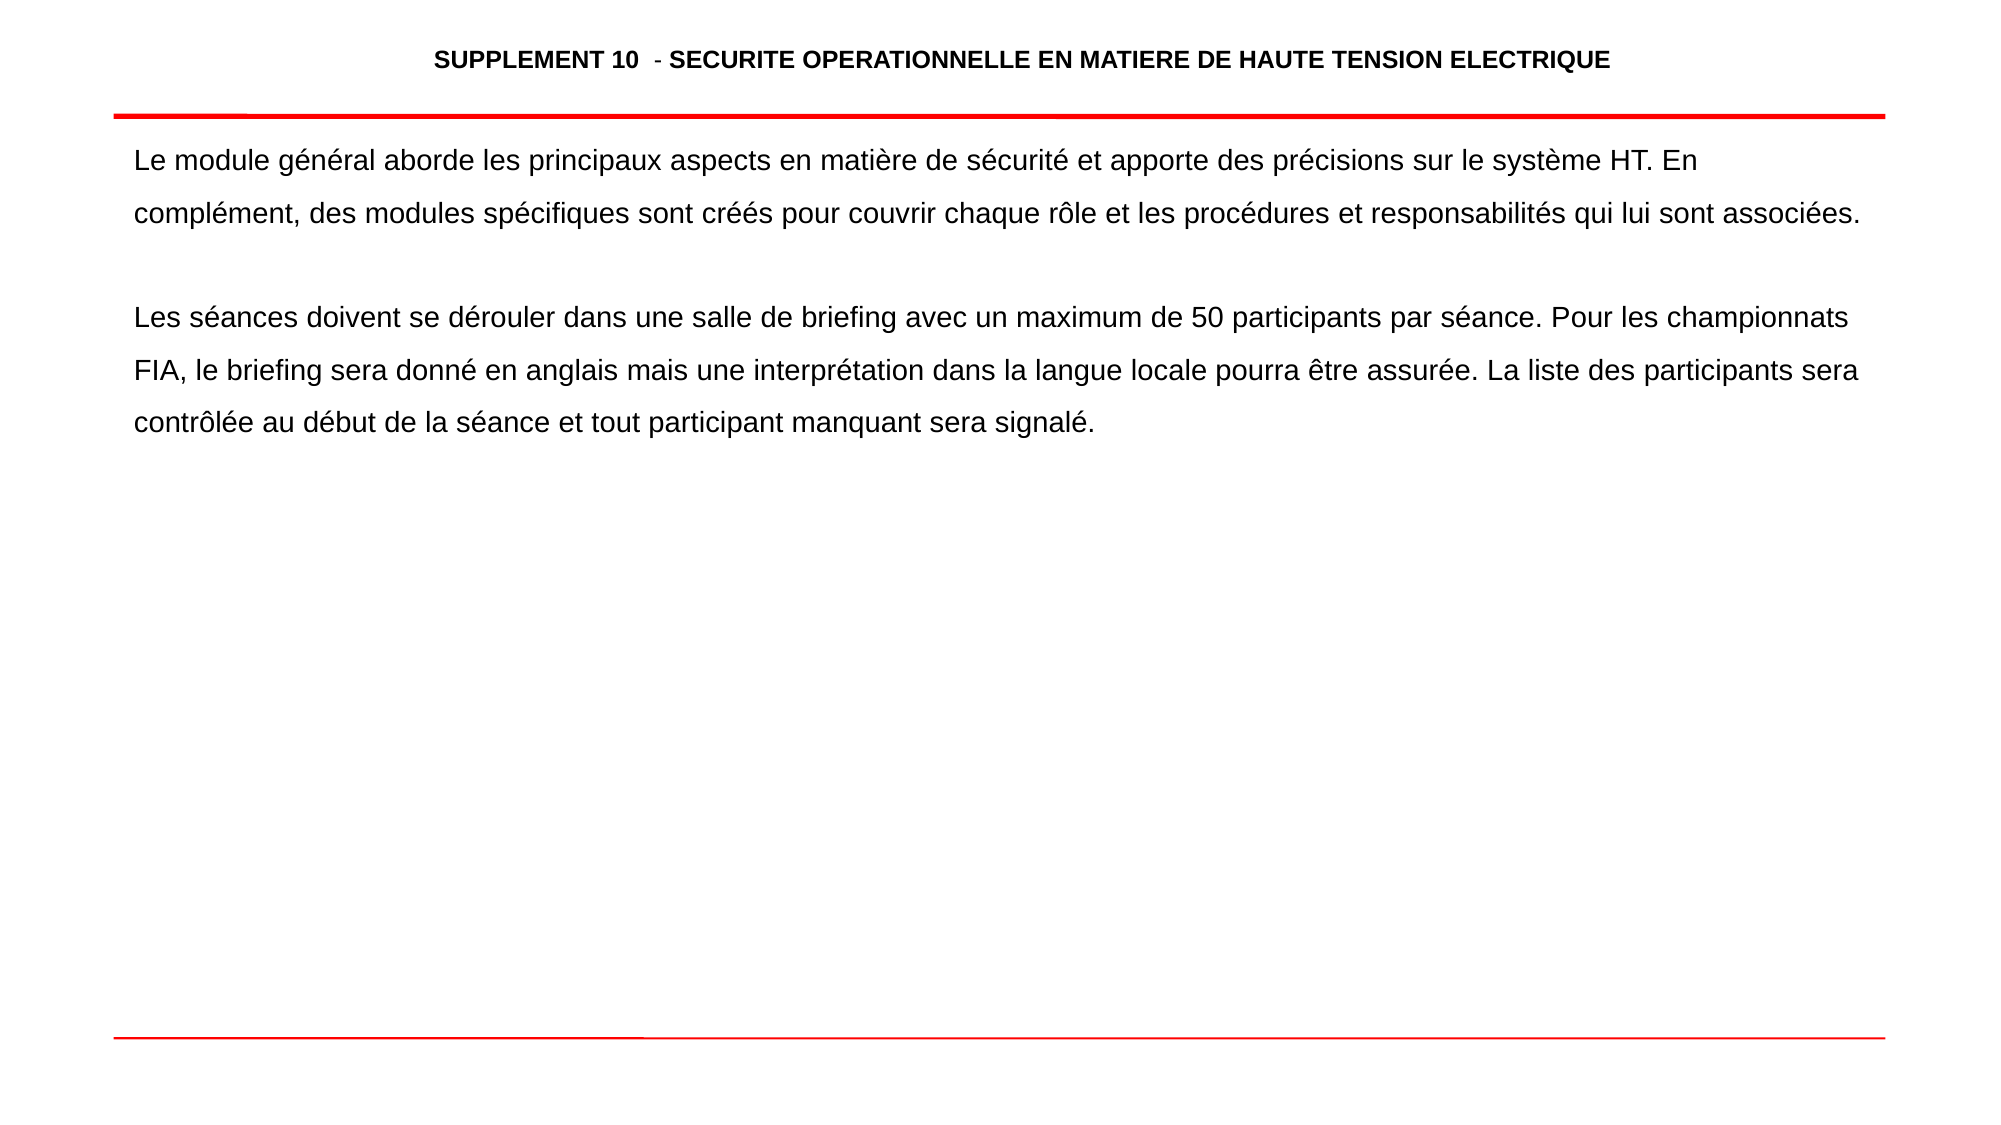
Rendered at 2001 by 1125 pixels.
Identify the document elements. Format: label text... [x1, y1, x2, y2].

text_box SUPPLEMENT 10 - SECURITE OPERATIONNELLE EN MATIERE DE HAUTE TENSION ELECTRIQUE [173, 38, 1895, 82]
text_box Le module général aborde les principaux aspects en matière de sécurité et apporte des précisions sur le système HT. En complément, des modules spécifiques sont créés pour couvrir chaque rôle et les procédures et responsabilités qui lui sont associées. Les séances doivent se dérouler dans une salle de briefing avec un maximum de 50 participants par séance. Pour les championnats FIA, le briefing sera donné en anglais mais une interprétation dans la langue locale pourra être assurée. La liste des participants sera contrôlée au début de la séance et tout participant manquant sera signalé. [119, 116, 1881, 444]
